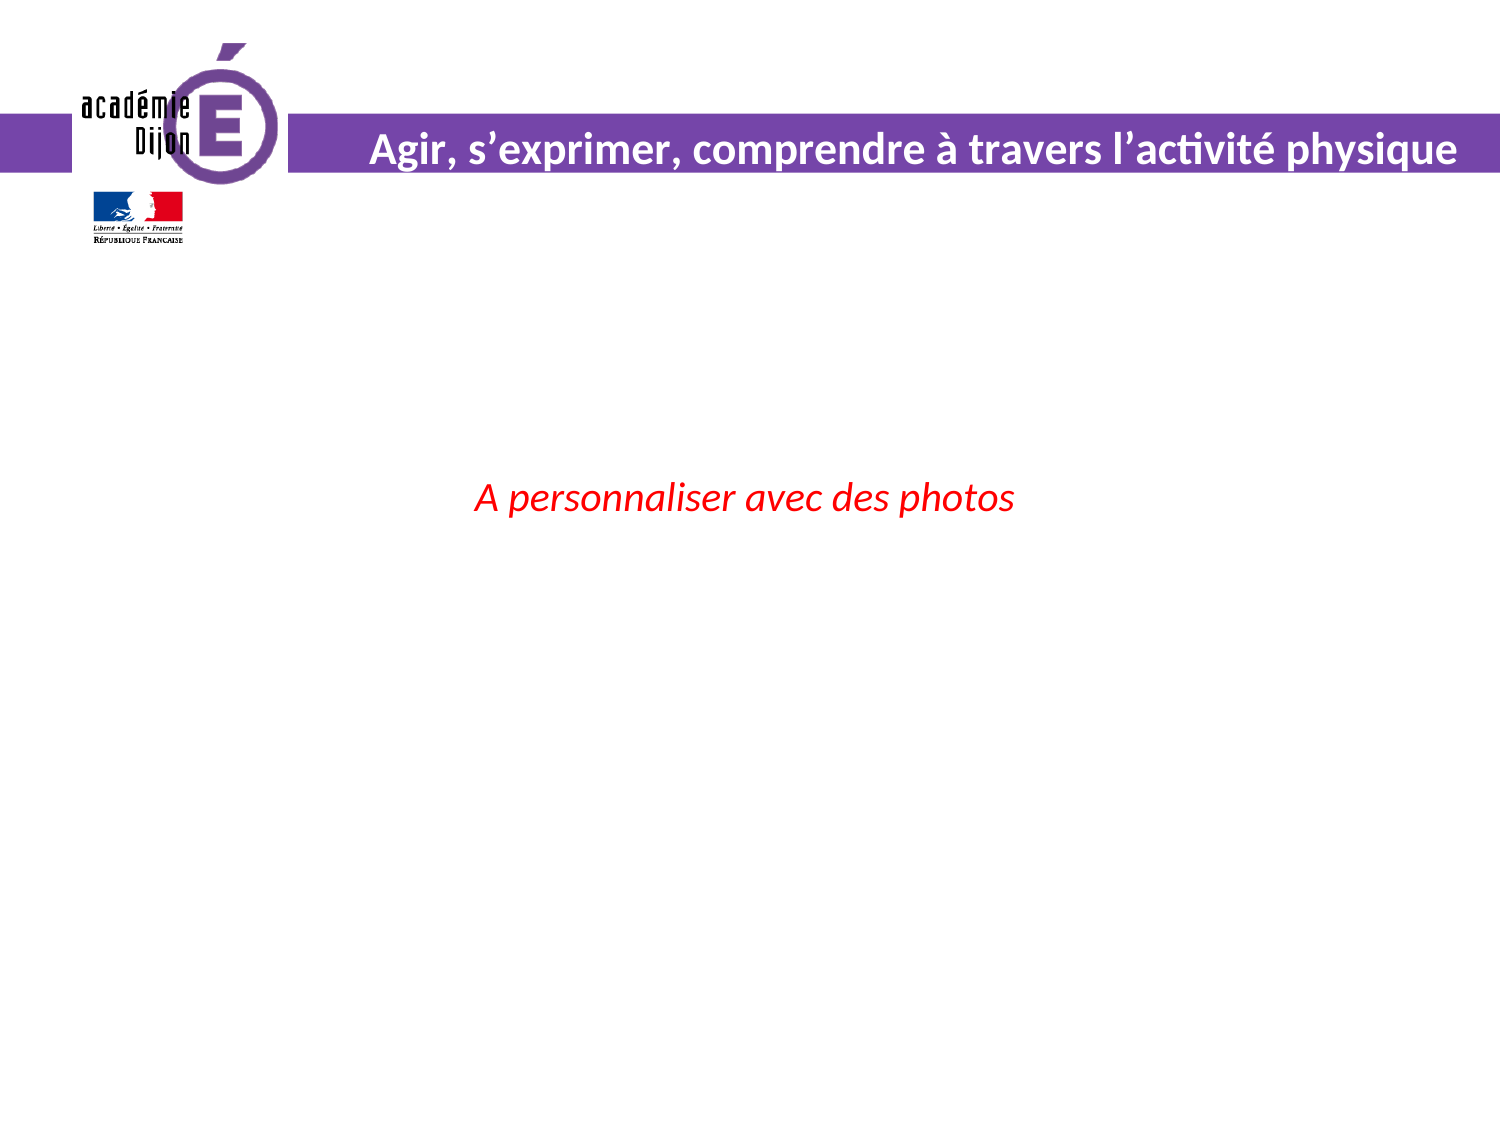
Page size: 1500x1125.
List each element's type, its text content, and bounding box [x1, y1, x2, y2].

text_box Agir, s’exprimer, comprendre à travers l’activité physique [354, 111, 1474, 249]
title [330, 75, 1500, 263]
picture [82, 43, 278, 243]
list A personnaliser avec des photos [75, 262, 1426, 1005]
